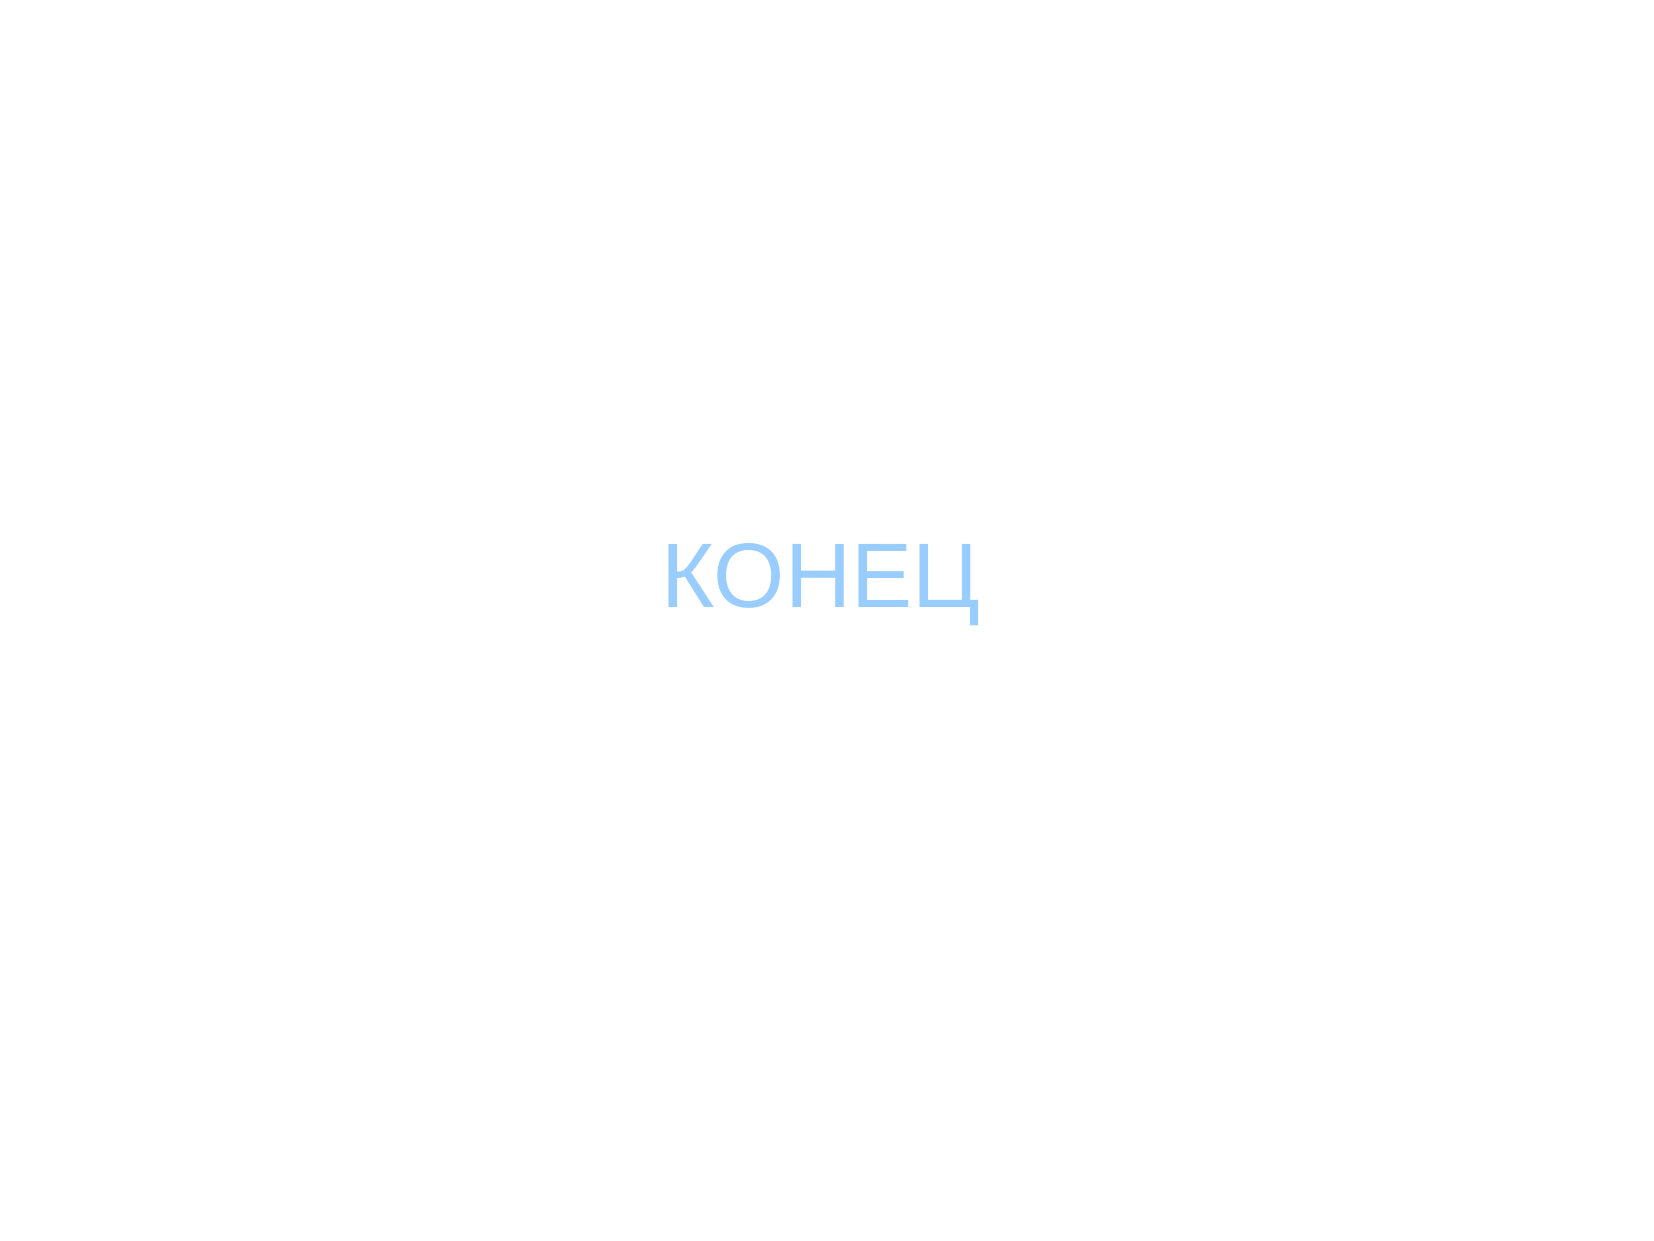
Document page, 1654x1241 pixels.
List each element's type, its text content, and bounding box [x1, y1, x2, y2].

title КОНЕЦ [76, 472, 1565, 680]
